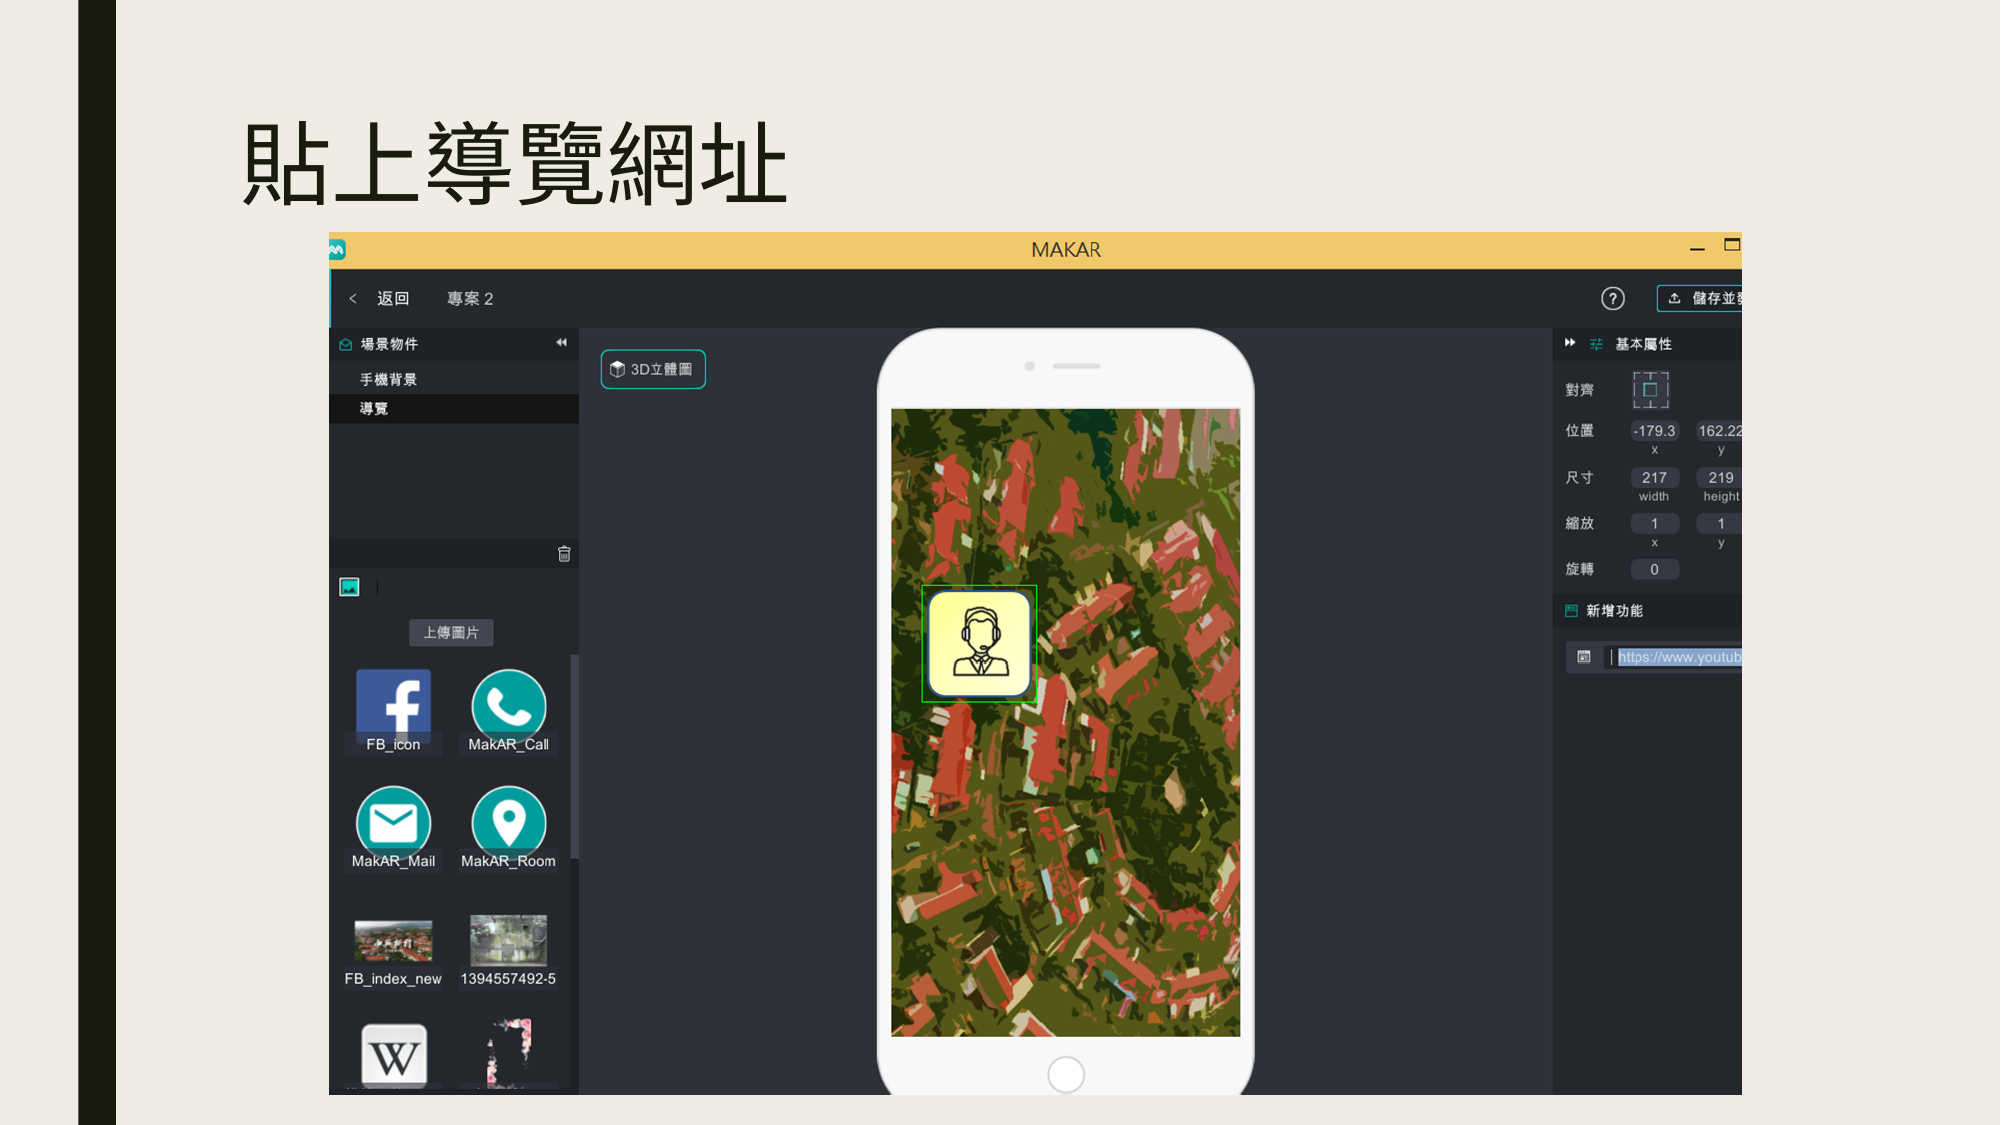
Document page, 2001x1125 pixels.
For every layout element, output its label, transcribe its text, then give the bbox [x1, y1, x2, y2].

title 貼上導覽網址 [225, 112, 1801, 357]
picture [328, 223, 1742, 1107]
